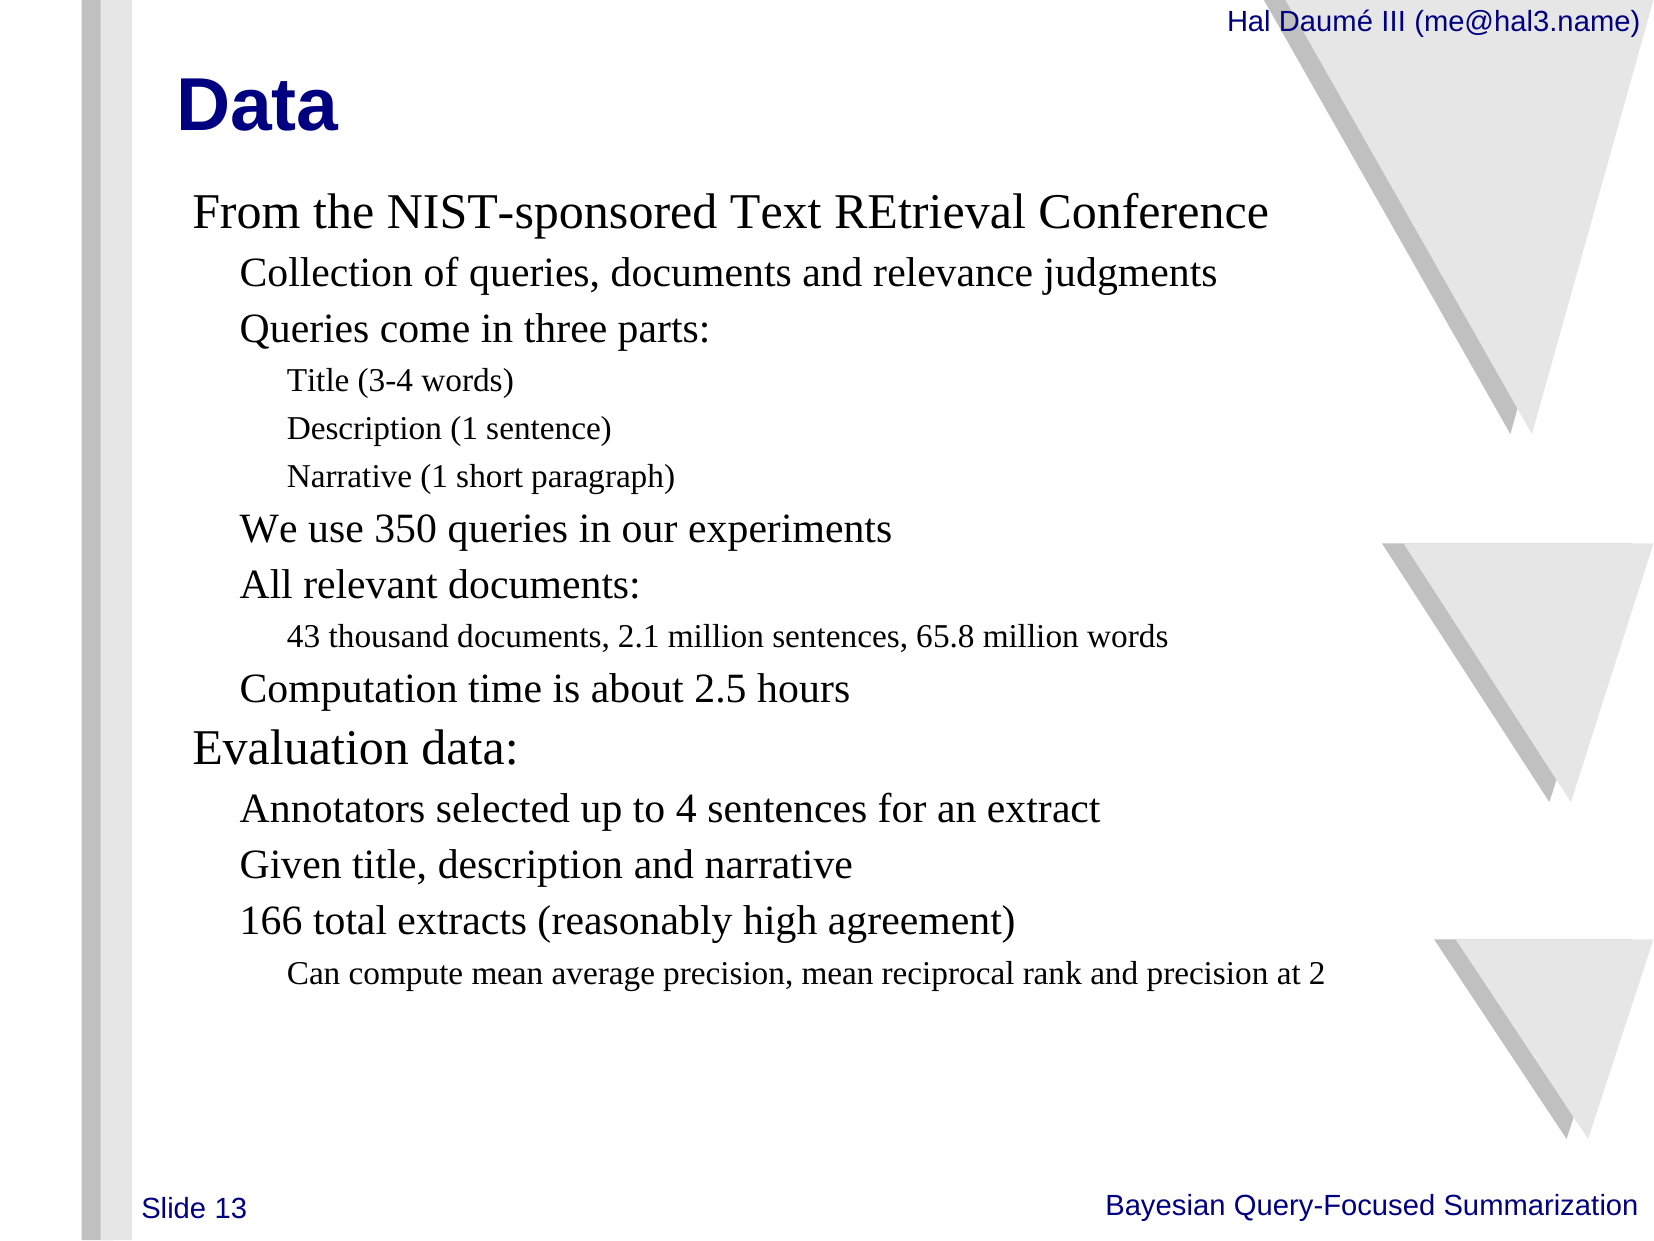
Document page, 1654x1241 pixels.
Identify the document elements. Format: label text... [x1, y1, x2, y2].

list From the NIST-sponsored Text REtrieval Conference Collection of queries, documents and relevance judgments Queries come in three parts: Title (3-4 words) Description (1 sentence) Narrative (1 short paragraph) We use 350 queries in our experiments All relevant documents: 43 thousand documents, 2.1 million sentences, 65.8 million words Computation time is about 2.5 hours Evaluation data: Annotators selected up to 4 sentences for an extract Given title, description and narrative 166 total extracts (reasonably high agreement) Can compute mean average precision, mean reciprocal rank and precision at 2 [180, 188, 1512, 1159]
title Data [175, 43, 1509, 166]
